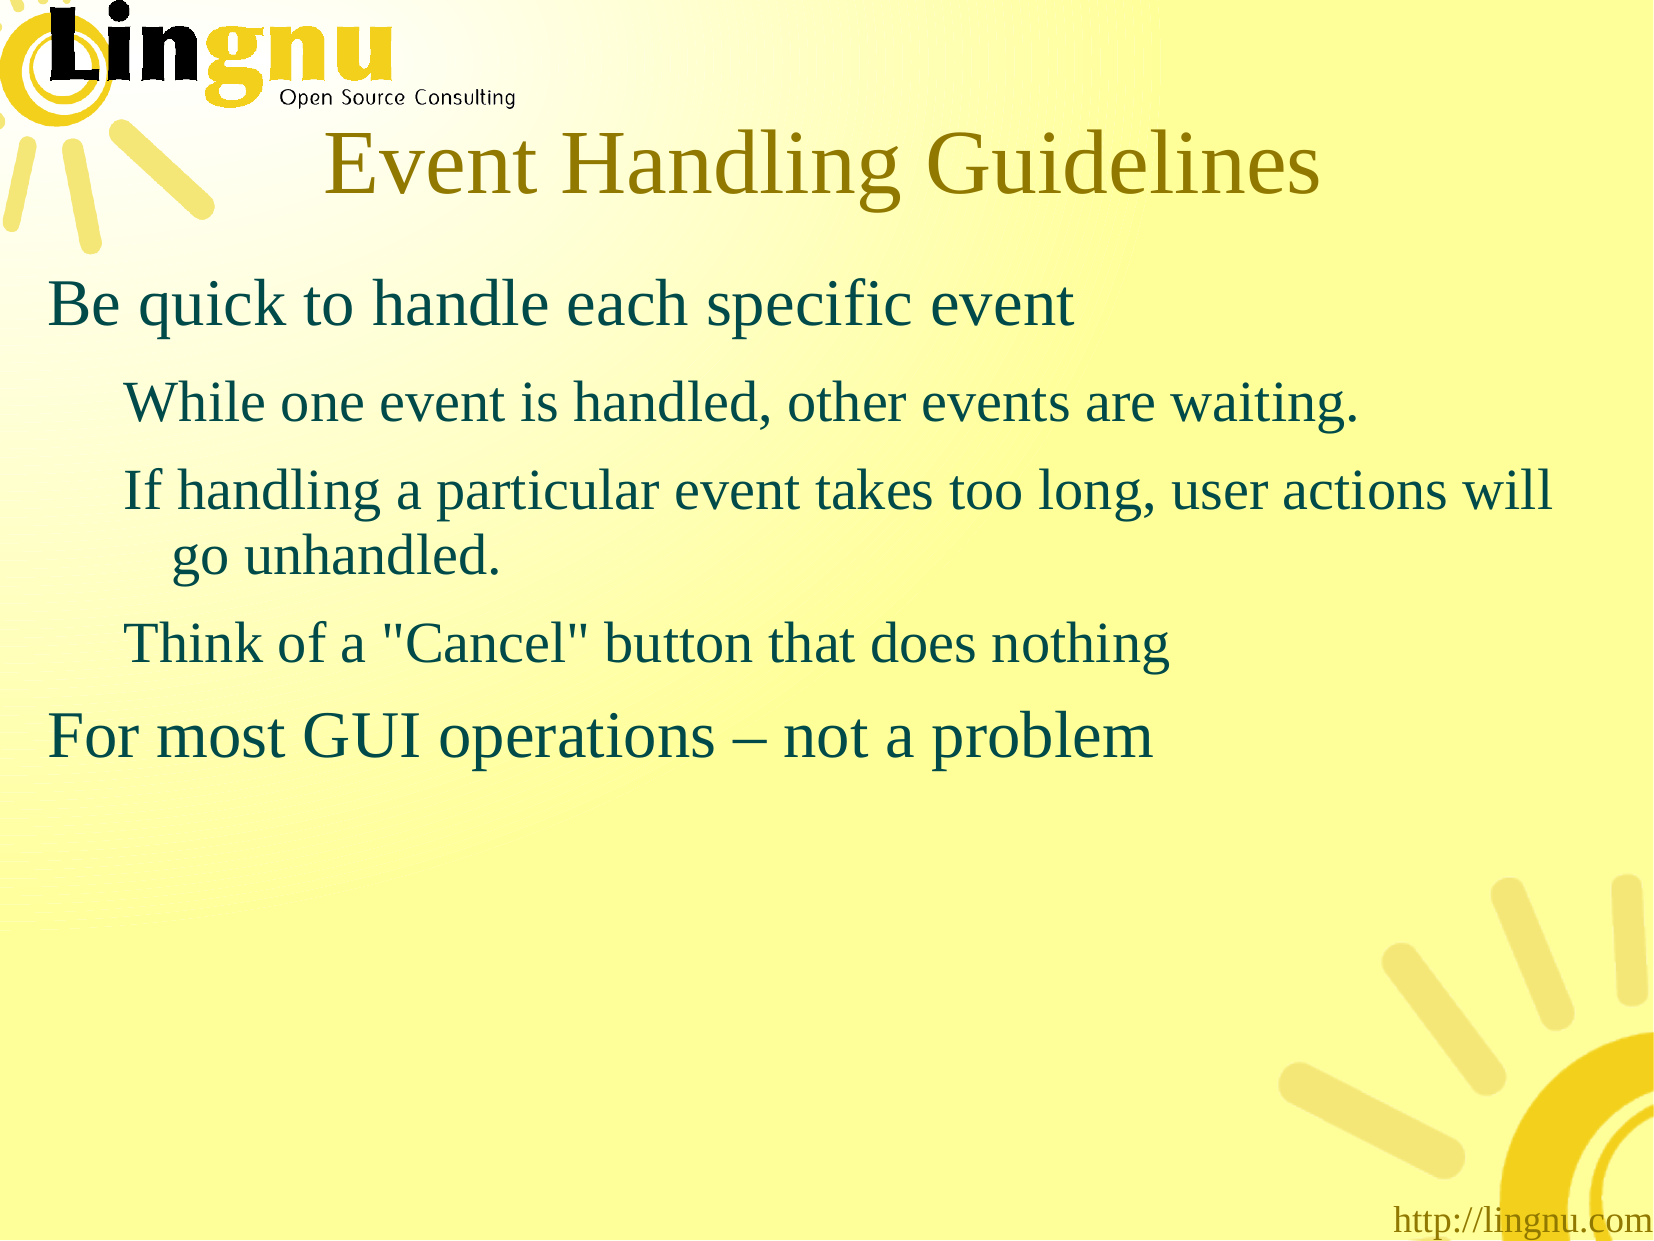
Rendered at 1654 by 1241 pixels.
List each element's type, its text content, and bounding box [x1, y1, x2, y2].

list Be quick to handle each specific event While one event is handled, other events are waiting. If handling a particular event takes too long, user actions will go unhandled. Think of a "Cancel" button that does nothing For most GUI operations – not a problem [29, 265, 1625, 1211]
picture [1256, 871, 1654, 1241]
picture [0, 0, 516, 256]
title Event Handling Guidelines [118, 58, 1531, 265]
